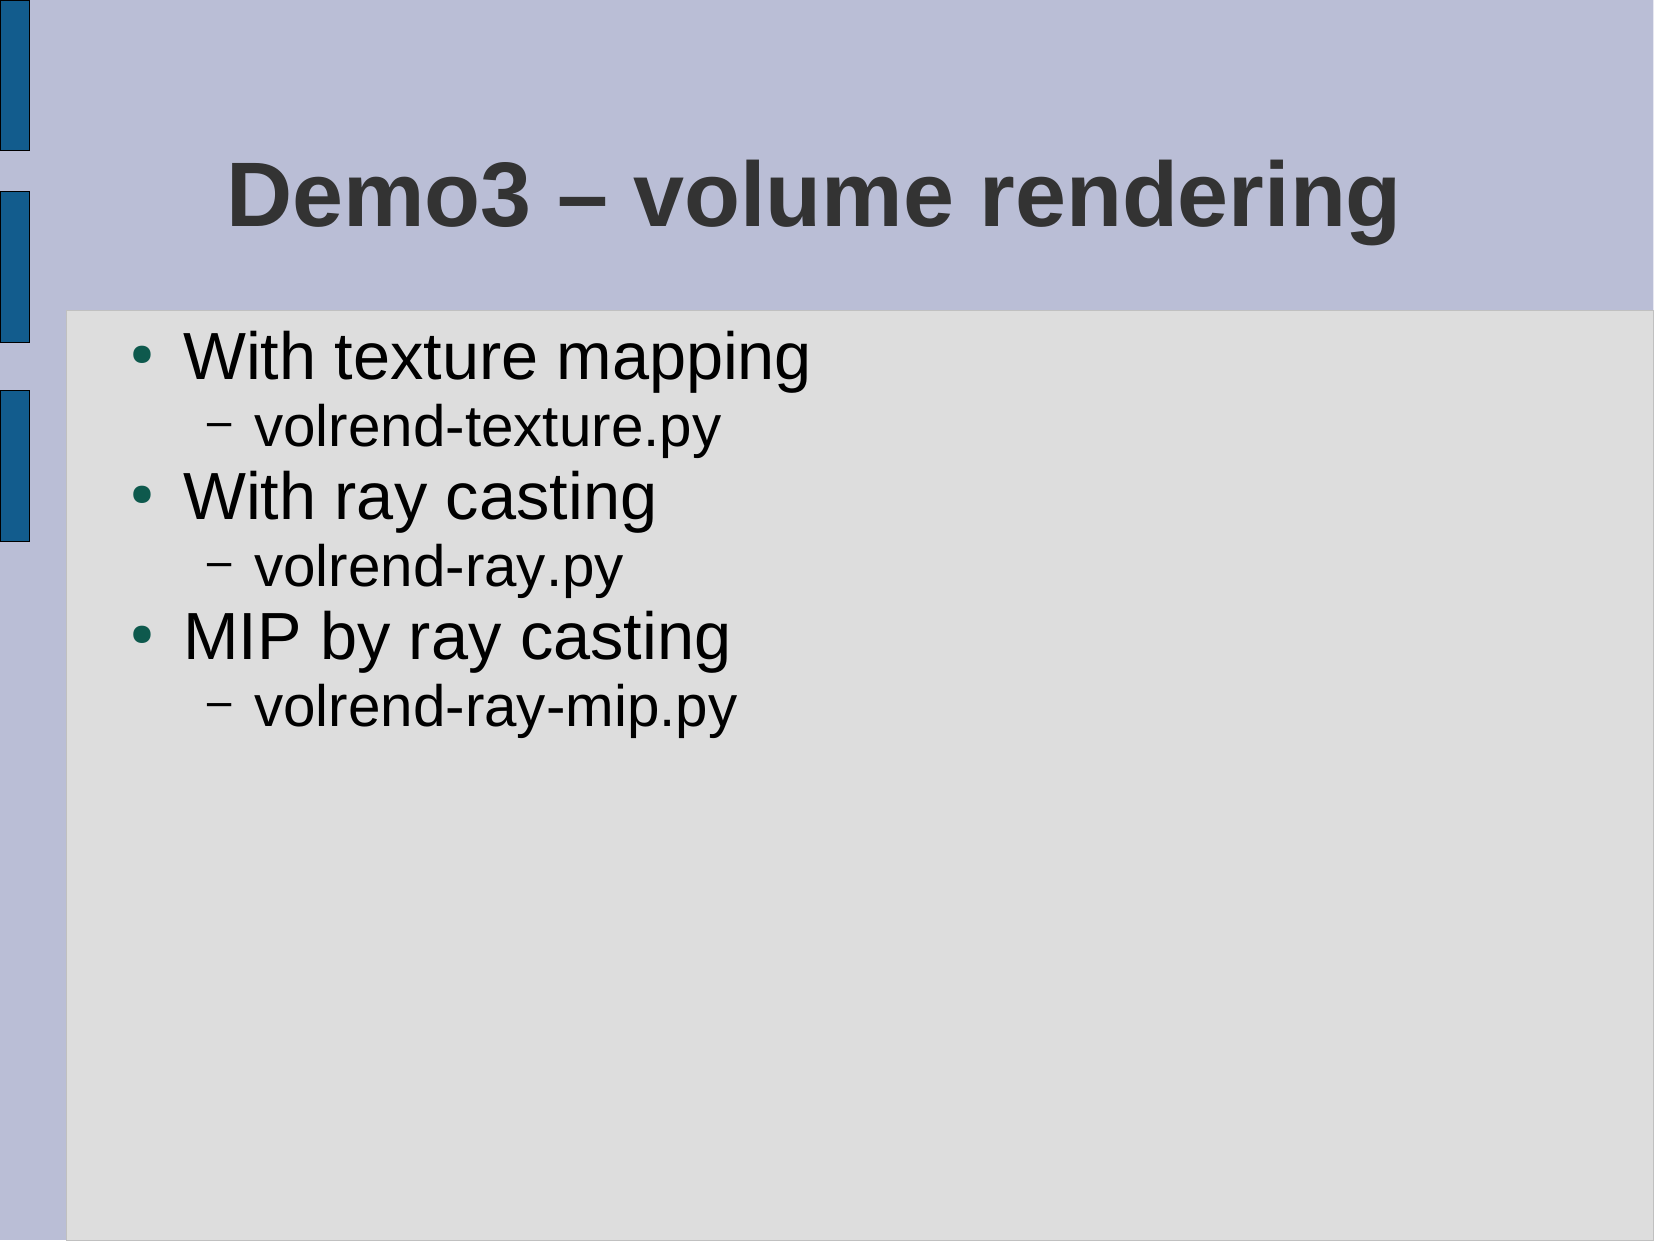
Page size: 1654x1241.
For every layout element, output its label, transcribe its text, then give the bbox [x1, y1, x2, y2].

list With texture mapping volrend-texture.py With ray casting volrend-ray.py MIP by ray casting volrend-ray-mip.py [112, 319, 1613, 1198]
title Demo3 – volume rendering [121, 98, 1534, 291]
